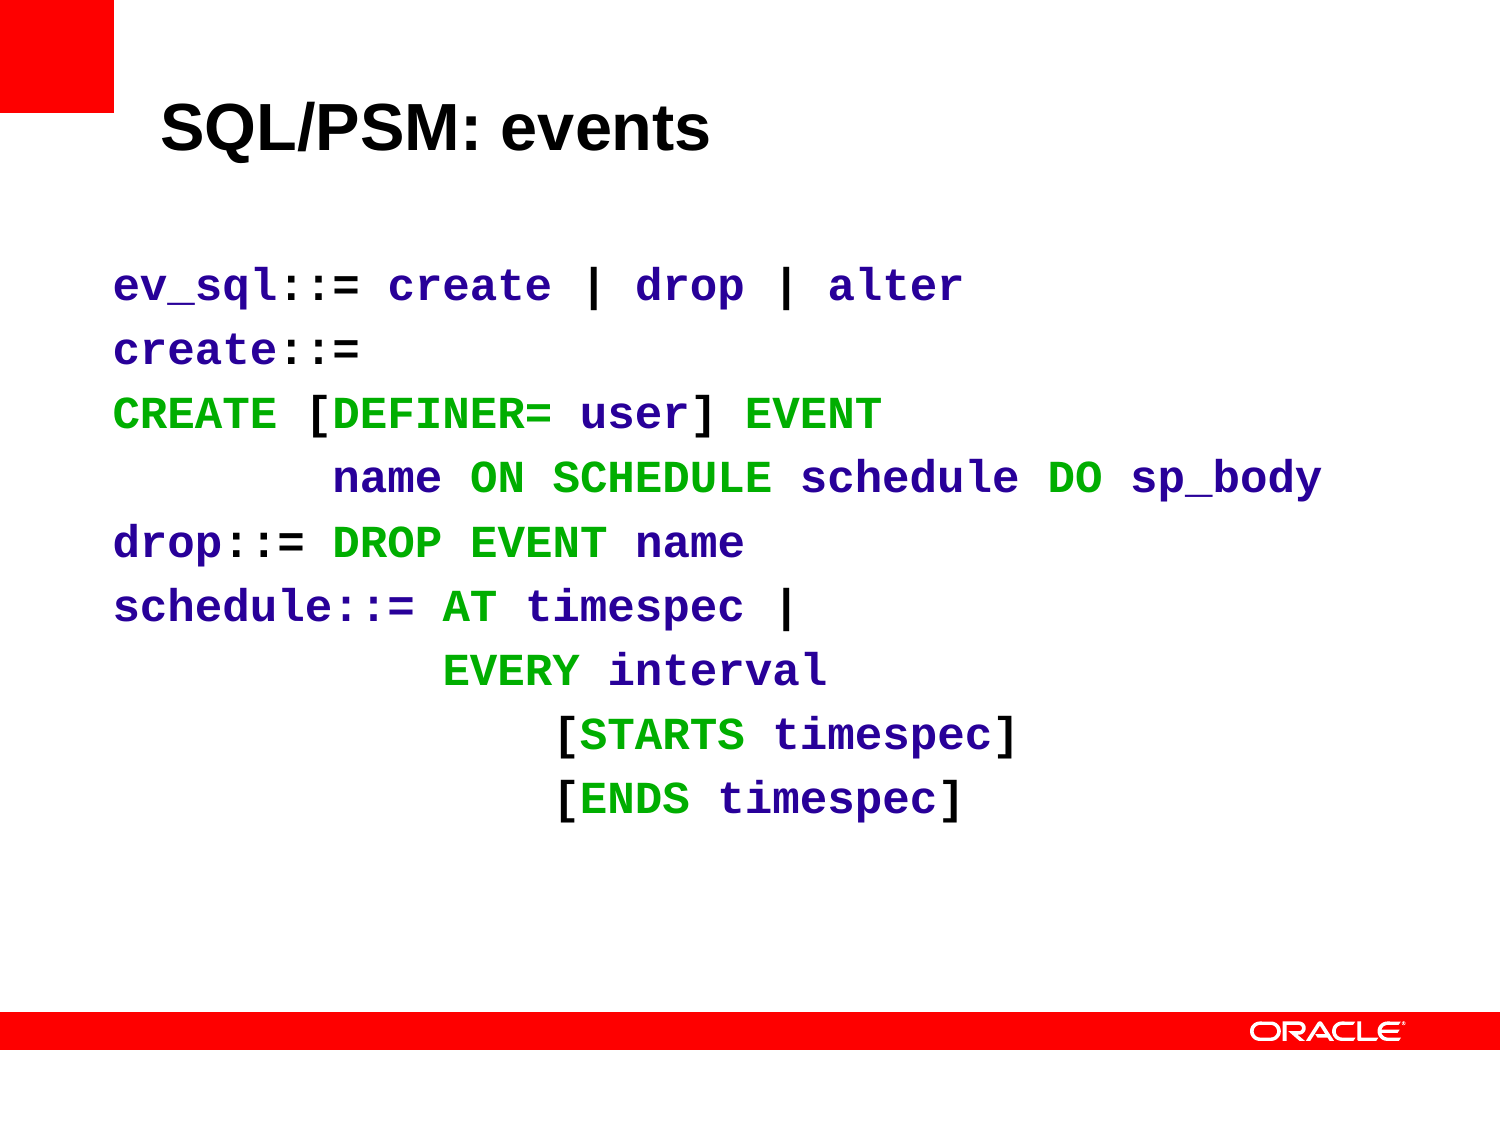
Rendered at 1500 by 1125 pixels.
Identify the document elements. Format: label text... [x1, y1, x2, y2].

picture [0, 0, 114, 113]
title SQL/PSM: events [145, 49, 1390, 205]
list ev_sql::= create | drop | alter create::= CREATE [DEFINER= user] EVENT name ON SCHEDULE schedule DO sp_body drop::= DROP EVENT name schedule::= AT timespec | EVERY interval [STARTS timespec] [ENDS timespec] [112, 262, 1349, 1005]
picture [0, 1012, 1500, 1050]
